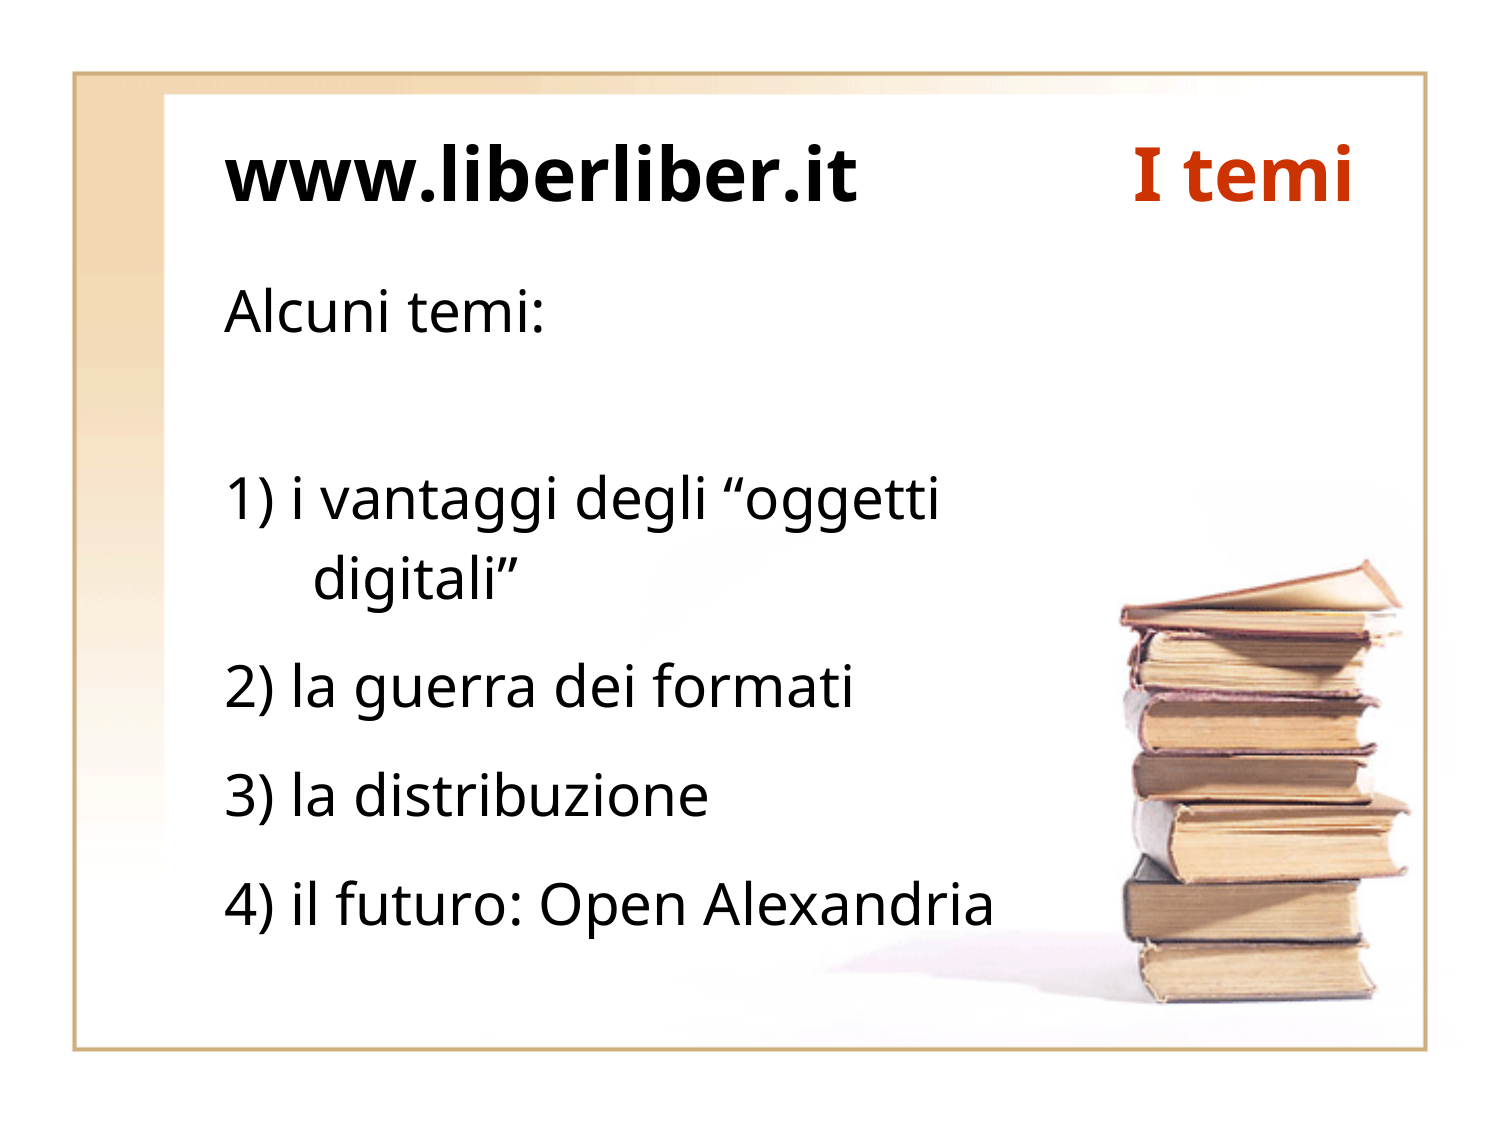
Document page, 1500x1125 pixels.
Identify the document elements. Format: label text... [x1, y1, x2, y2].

list Alcuni temi: 1) i vantaggi degli “oggetti digitali” 2) la guerra dei formati 3) la distribuzione 4) il futuro: Open Alexandria [209, 262, 1073, 1006]
title www.liberliber.it I temi [209, 112, 1373, 233]
picture [0, 0, 1500, 1125]
